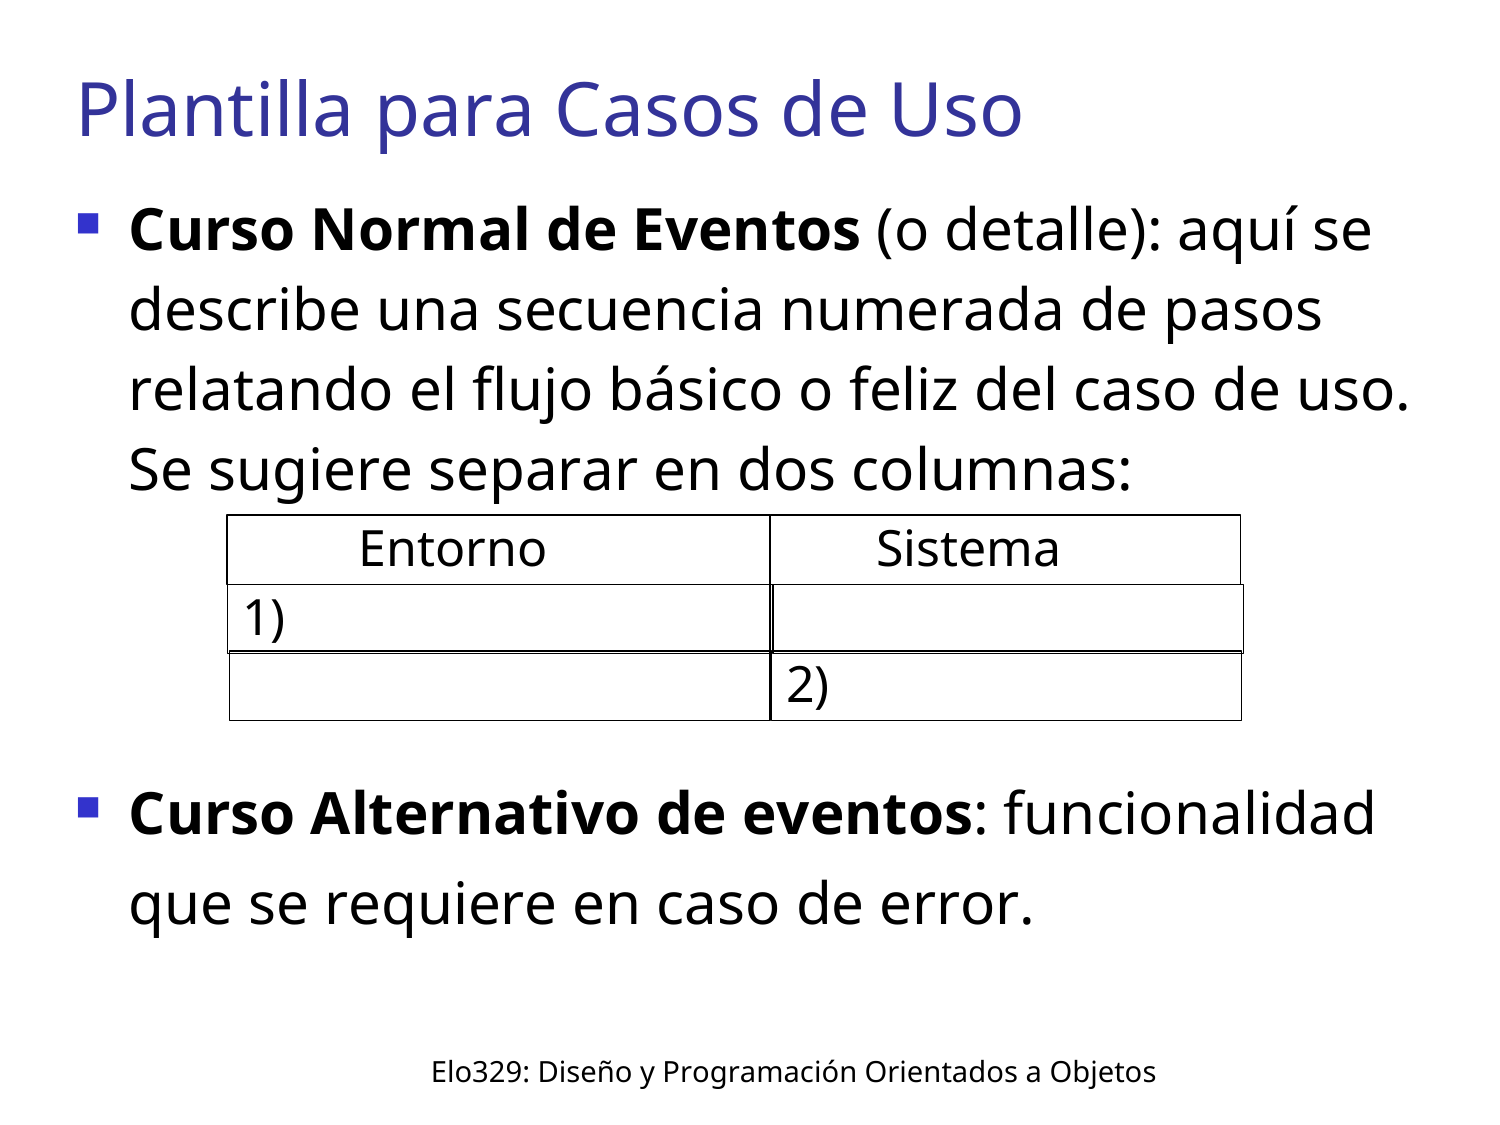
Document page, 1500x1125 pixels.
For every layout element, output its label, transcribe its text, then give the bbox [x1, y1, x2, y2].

text_box Entorno [227, 515, 770, 584]
text_box 1) [227, 584, 770, 654]
title Plantilla para Casos de Uso [75, 25, 1449, 188]
text_box 2) [771, 651, 1242, 721]
text_box Sistema [770, 515, 1241, 585]
list Curso Normal de Eventos (o detalle): aquí se describe una secuencia numerada de pasos relatando el flujo básico o feliz del caso de uso. Se sugiere separar en dos columnas: Curso Alternativo de eventos: funcionalidad que se requiere en caso de error. [75, 187, 1446, 1051]
